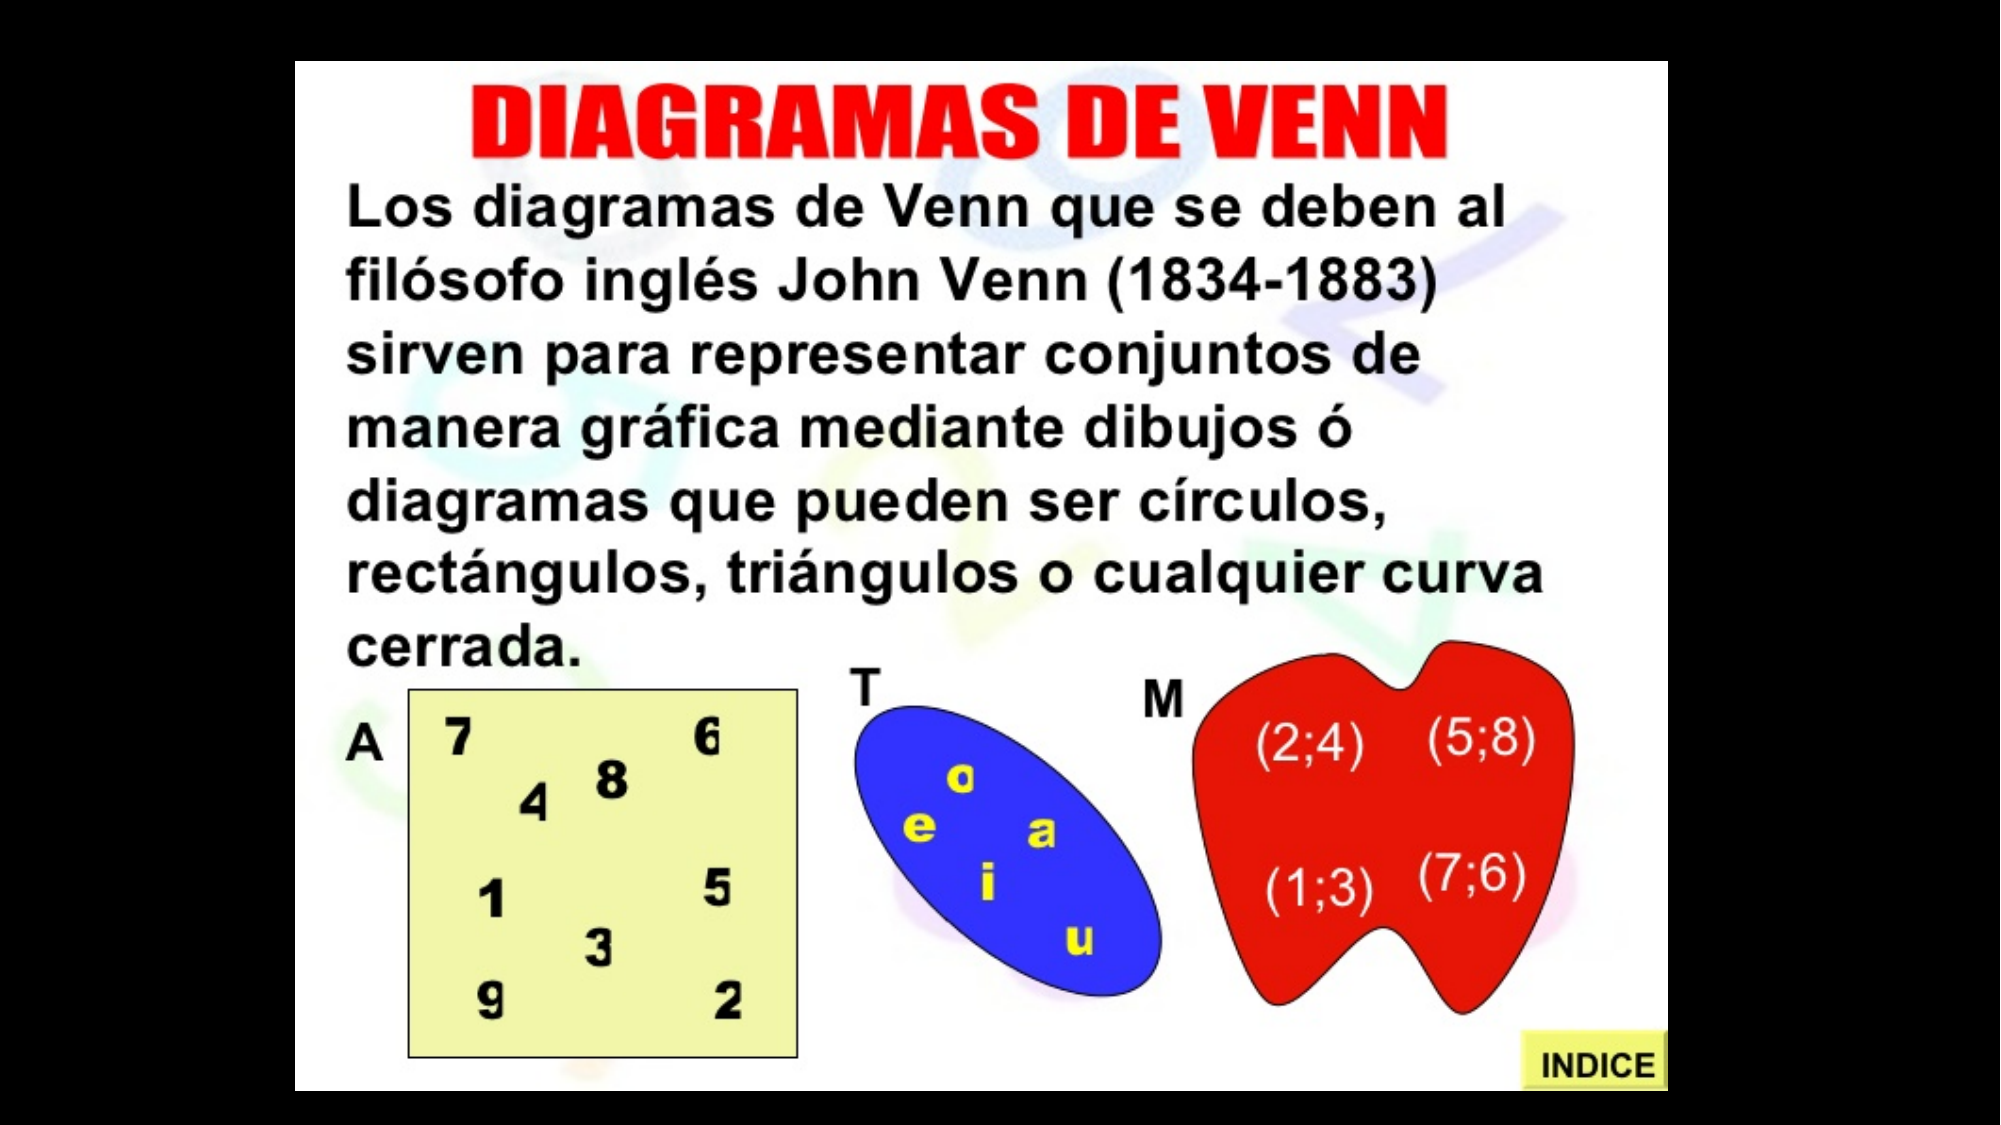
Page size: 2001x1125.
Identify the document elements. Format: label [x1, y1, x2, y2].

picture [295, 61, 1668, 1091]
